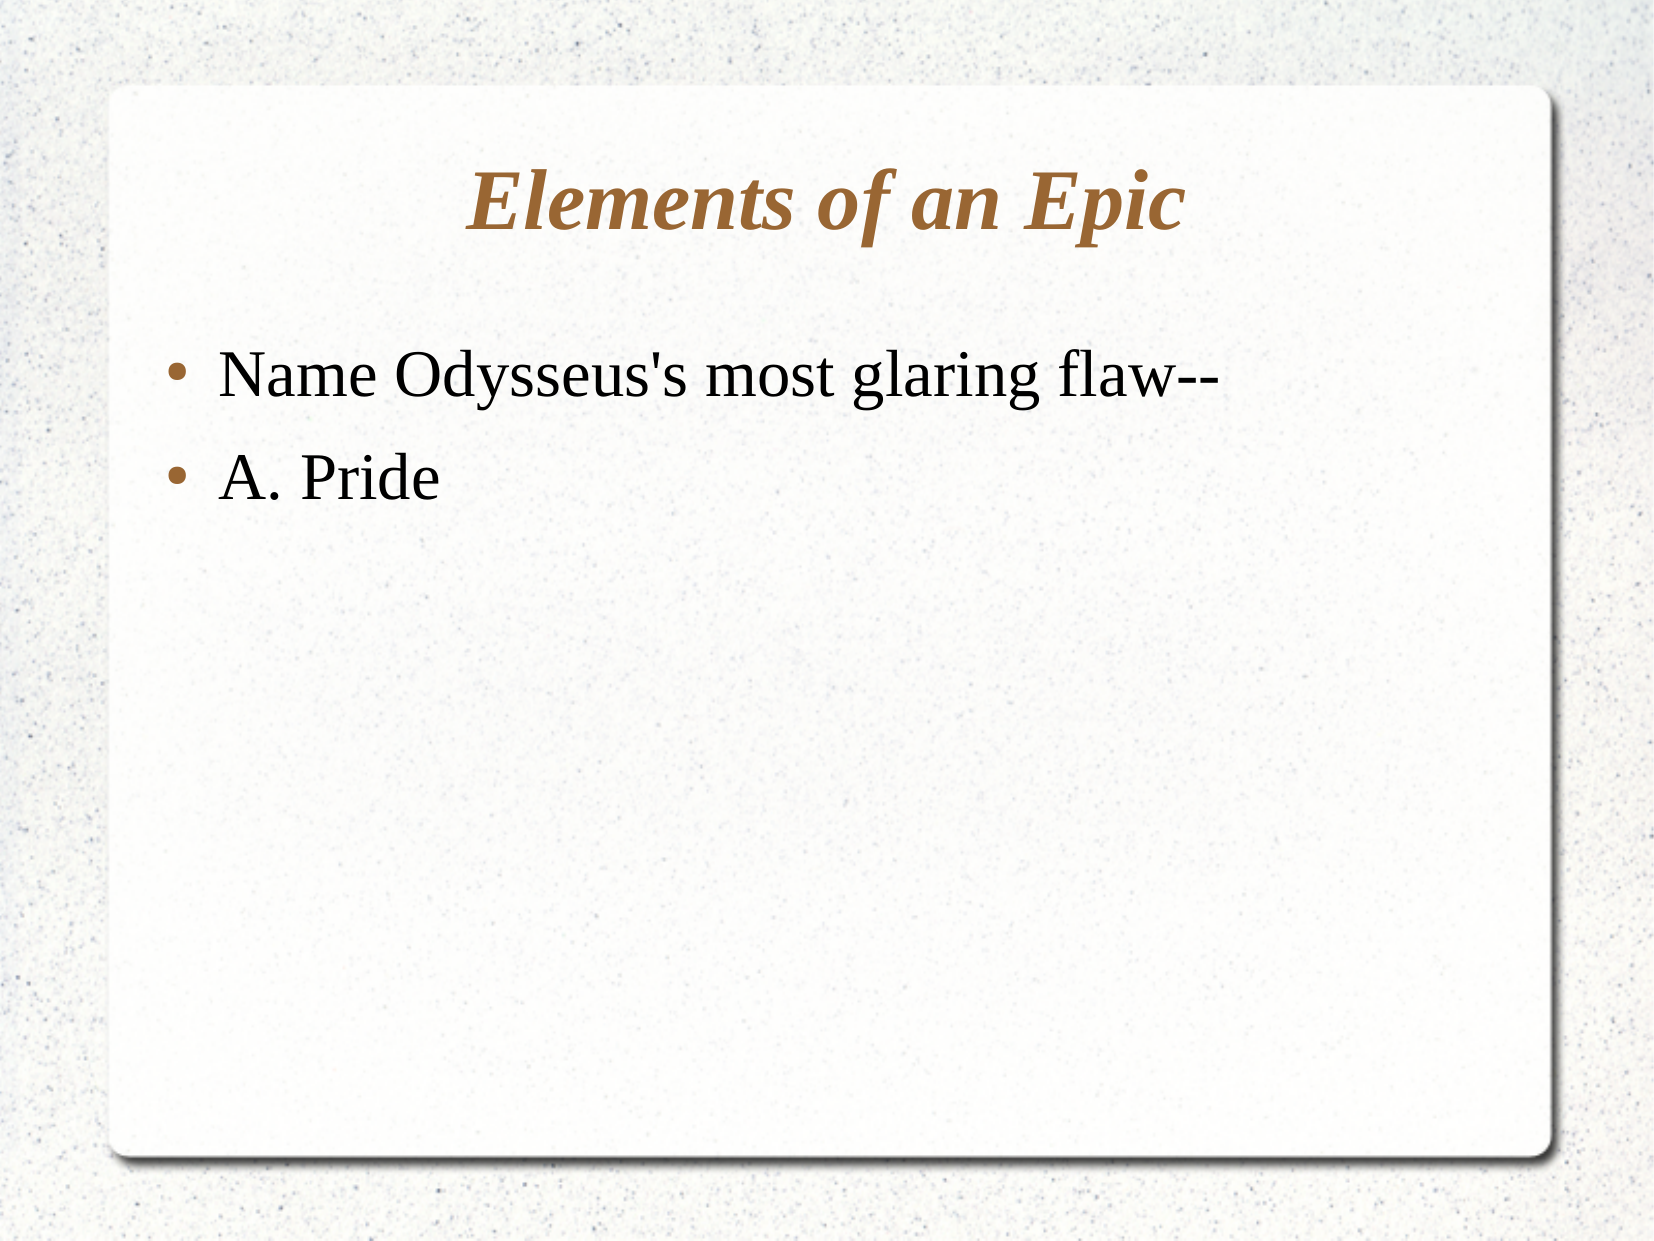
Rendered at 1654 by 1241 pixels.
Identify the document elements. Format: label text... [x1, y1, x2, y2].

list Name Odysseus's most glaring flaw-- A. Pride [147, 336, 1506, 987]
title Elements of an Epic [118, 96, 1536, 304]
picture [0, 0, 1654, 1241]
